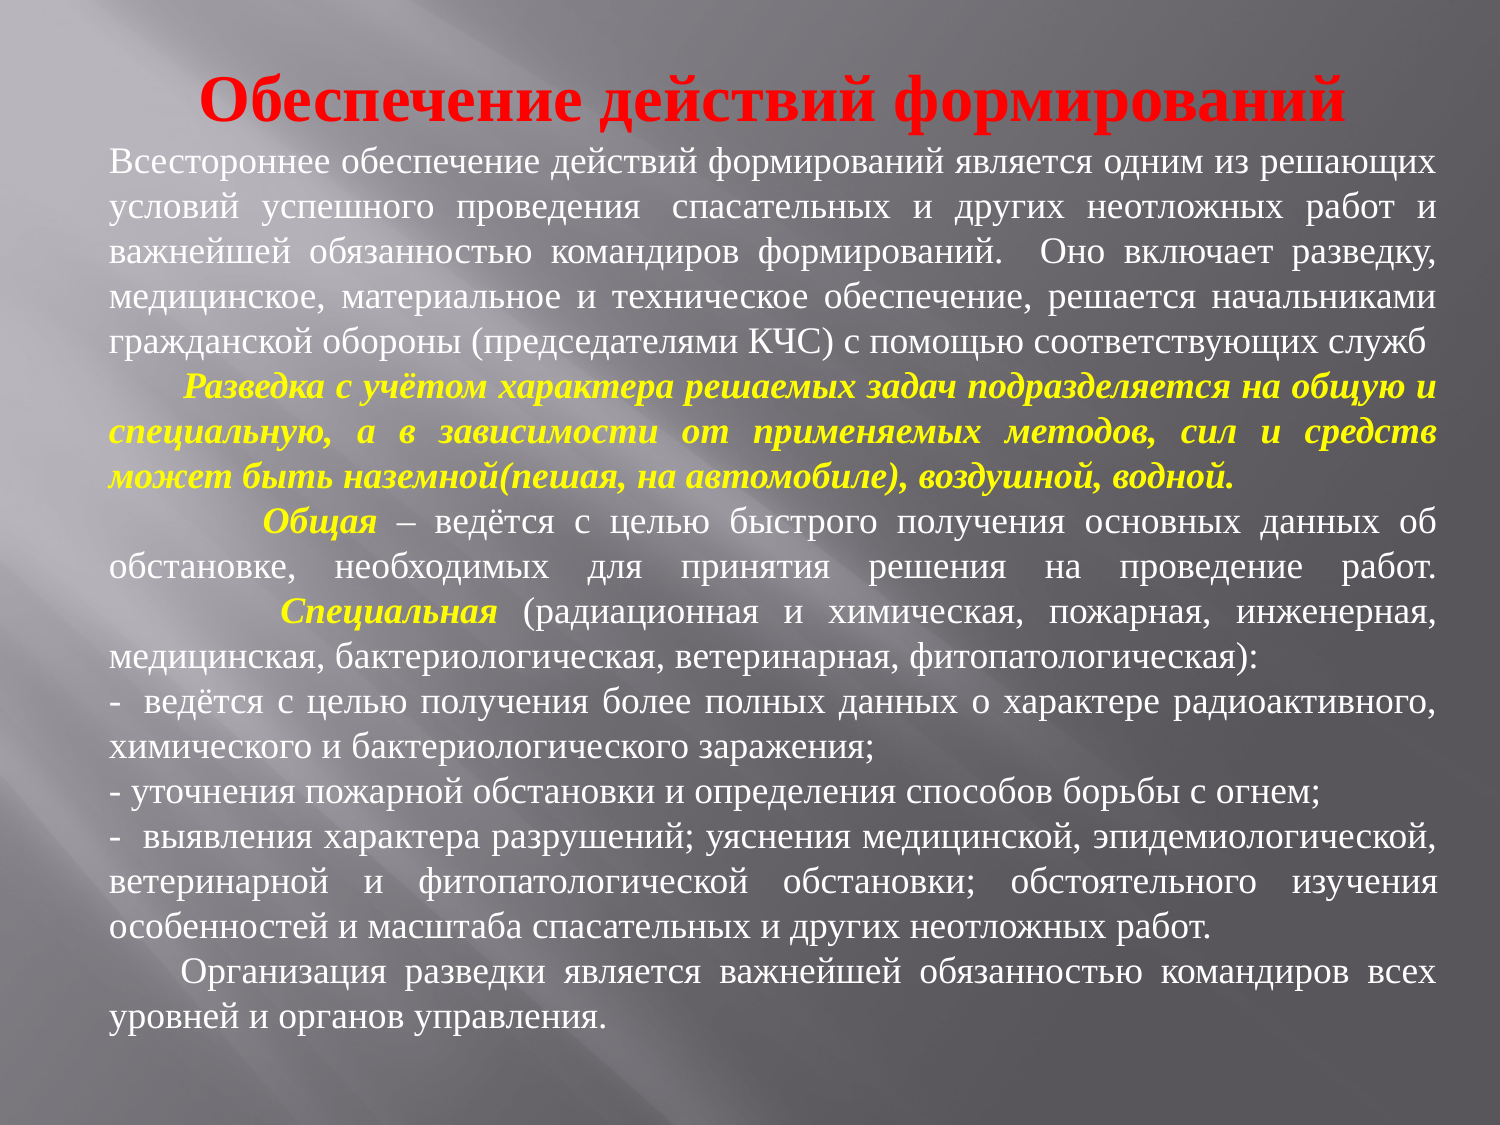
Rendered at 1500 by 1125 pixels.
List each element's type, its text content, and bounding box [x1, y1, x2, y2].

text_box Обеспечение действий формирований [117, 46, 1430, 143]
text_box Всестороннее обеспечение действий формирований является одним из решающих условий успешного проведения спасательных и других неотложных работ и важнейшей обязанностью командиров формирований. Оно включает разведку, медицинское, материальное и техническое обеспечение, решается начальниками гражданской обороны (председателями КЧС) с помощью соответствующих служб Разведка с учётом характера решаемых задач подразделяется на общую и специальную, а в зависимости от применяемых методов, сил и средств может быть наземной(пешая, на автомобиле), воздушной, водной. Общая – ведётся с целью быстрого получения основных данных об обстановке, необходимых для принятия решения на проведение работ. Специальная (радиационная и химическая, пожарная, инженерная, медицинская, бактериологическая, ветеринарная, фитопатологическая): - ведётся с целью получения более полных данных о характере радиоактивного, химического и бактериологического заражения; - уточнения пожарной обстановки и определения способов борьбы с огнем; - выявления характера разрушений; уяснения медицинской, эпидемиологической, ветеринарной и фитопатологической обстановки; обстоятельного изу­чения особенностей и масштаба спасательных и других неотложных работ. Организация разведки является важнейшей обязанностью командиров всех уровней и органов управления. [93, 128, 1454, 1125]
